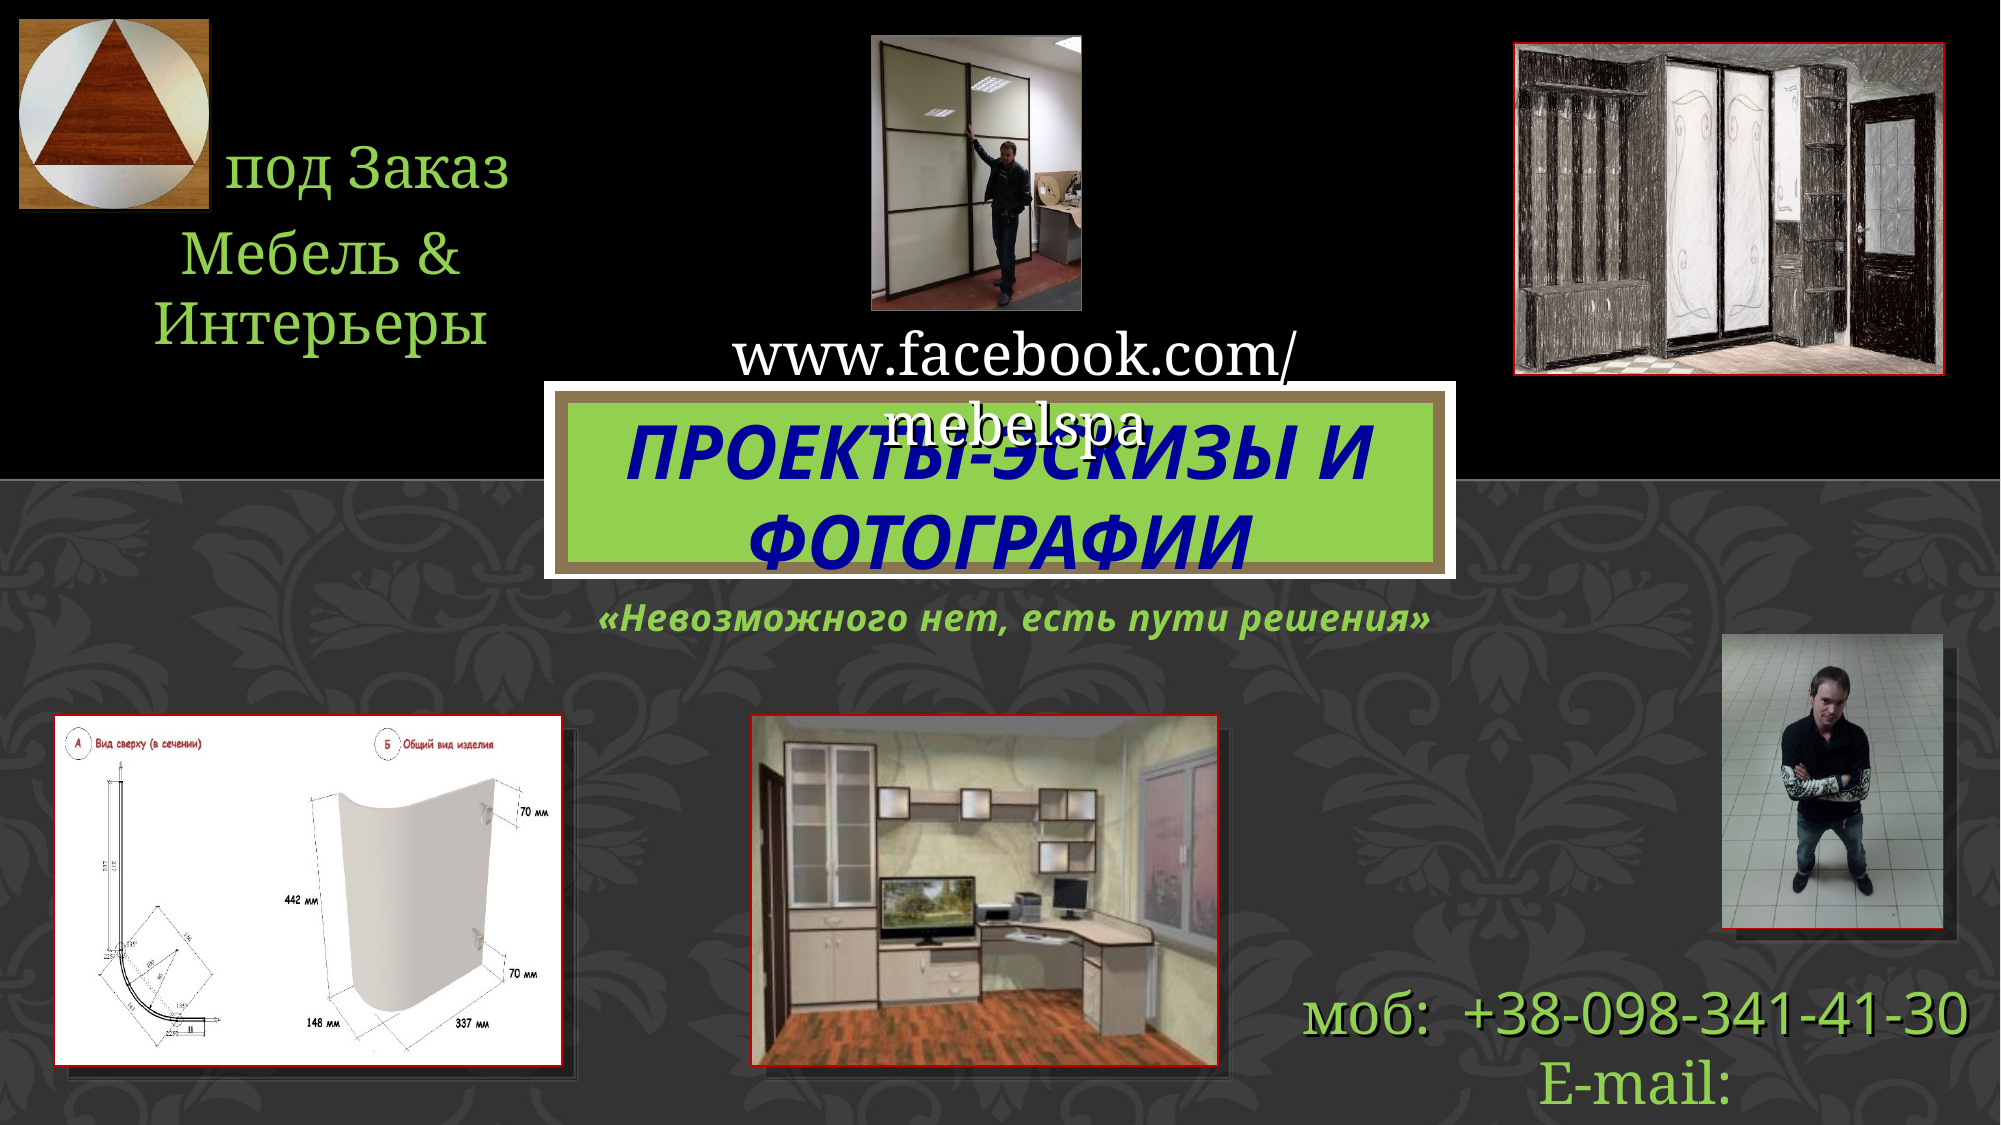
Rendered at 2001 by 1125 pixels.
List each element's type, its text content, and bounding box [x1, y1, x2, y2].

picture [751, 716, 1217, 1065]
title Проекты-эскизы и фотографии [561, 397, 1439, 569]
text_box «Невозможного нет, есть пути решения» [409, 586, 1622, 669]
picture [1721, 633, 1944, 929]
picture [55, 716, 562, 1065]
picture [19, 19, 209, 209]
text_box Мебель & Интерьеры [19, 208, 622, 295]
text_box www.facebook.com/mebelspa [645, 309, 1386, 396]
picture [1515, 44, 1944, 374]
text_box под Заказ [205, 122, 531, 209]
picture [872, 36, 1081, 310]
text_box моб: +38-098-341-41-30 E-mail: mebelspa@gmail.com [1270, 968, 2000, 1125]
